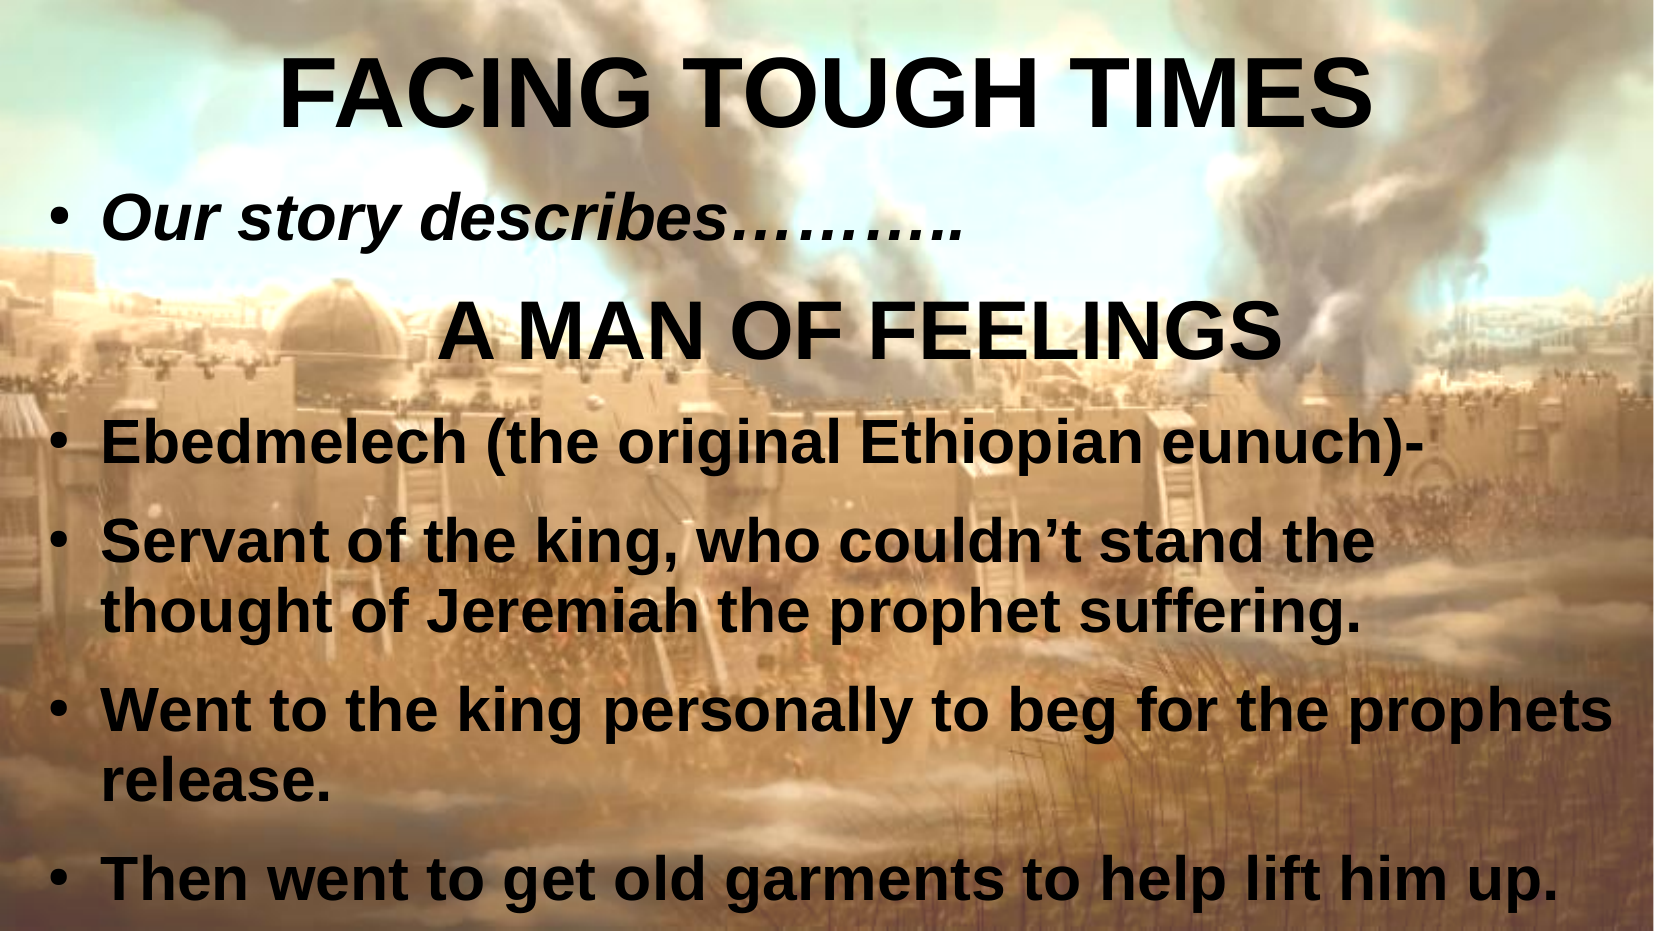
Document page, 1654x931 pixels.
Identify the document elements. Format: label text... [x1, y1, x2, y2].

list Our story describes……….. A MAN OF FEELINGS Ebedmelech (the original Ethiopian eunuch)- Servant of the king, who couldn’t stand the thought of Jeremiah the prophet suffering. Went to the king personally to beg for the prophets release. Then went to get old garments to help lift him up. [30, 180, 1621, 916]
picture [0, 0, 1654, 931]
title FACING TOUGH TIMES [82, 15, 1571, 171]
